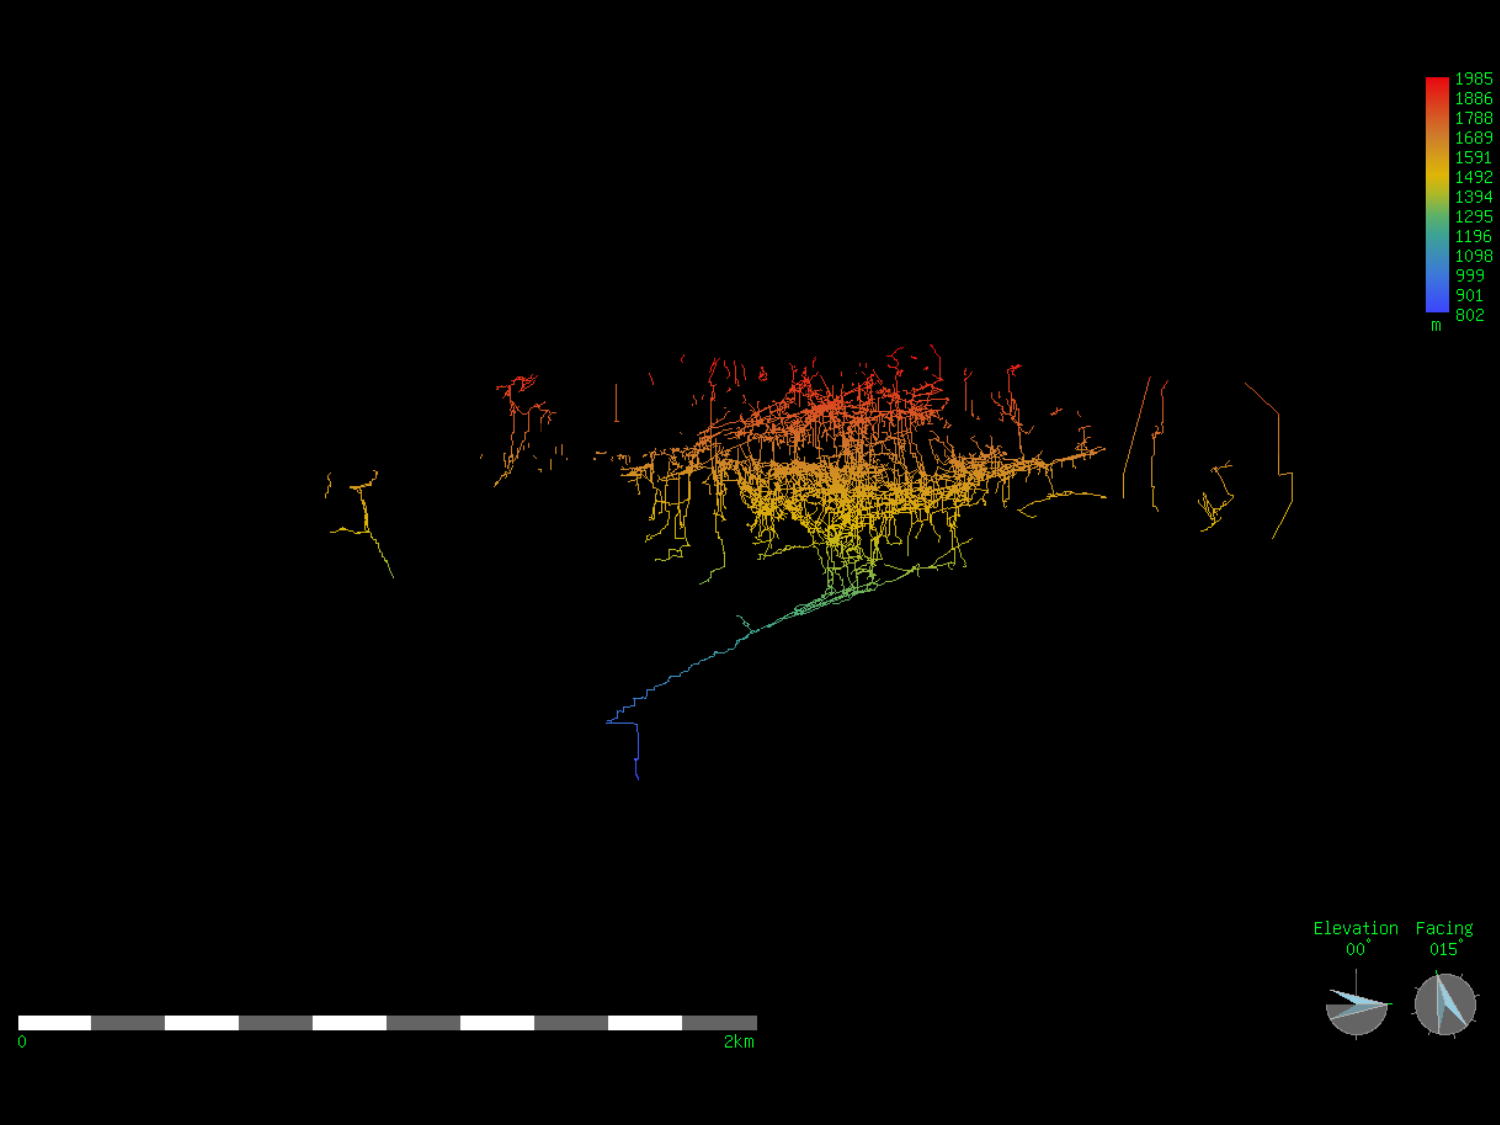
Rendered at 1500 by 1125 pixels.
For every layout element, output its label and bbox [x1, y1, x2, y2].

picture [0, 65, 1500, 1060]
